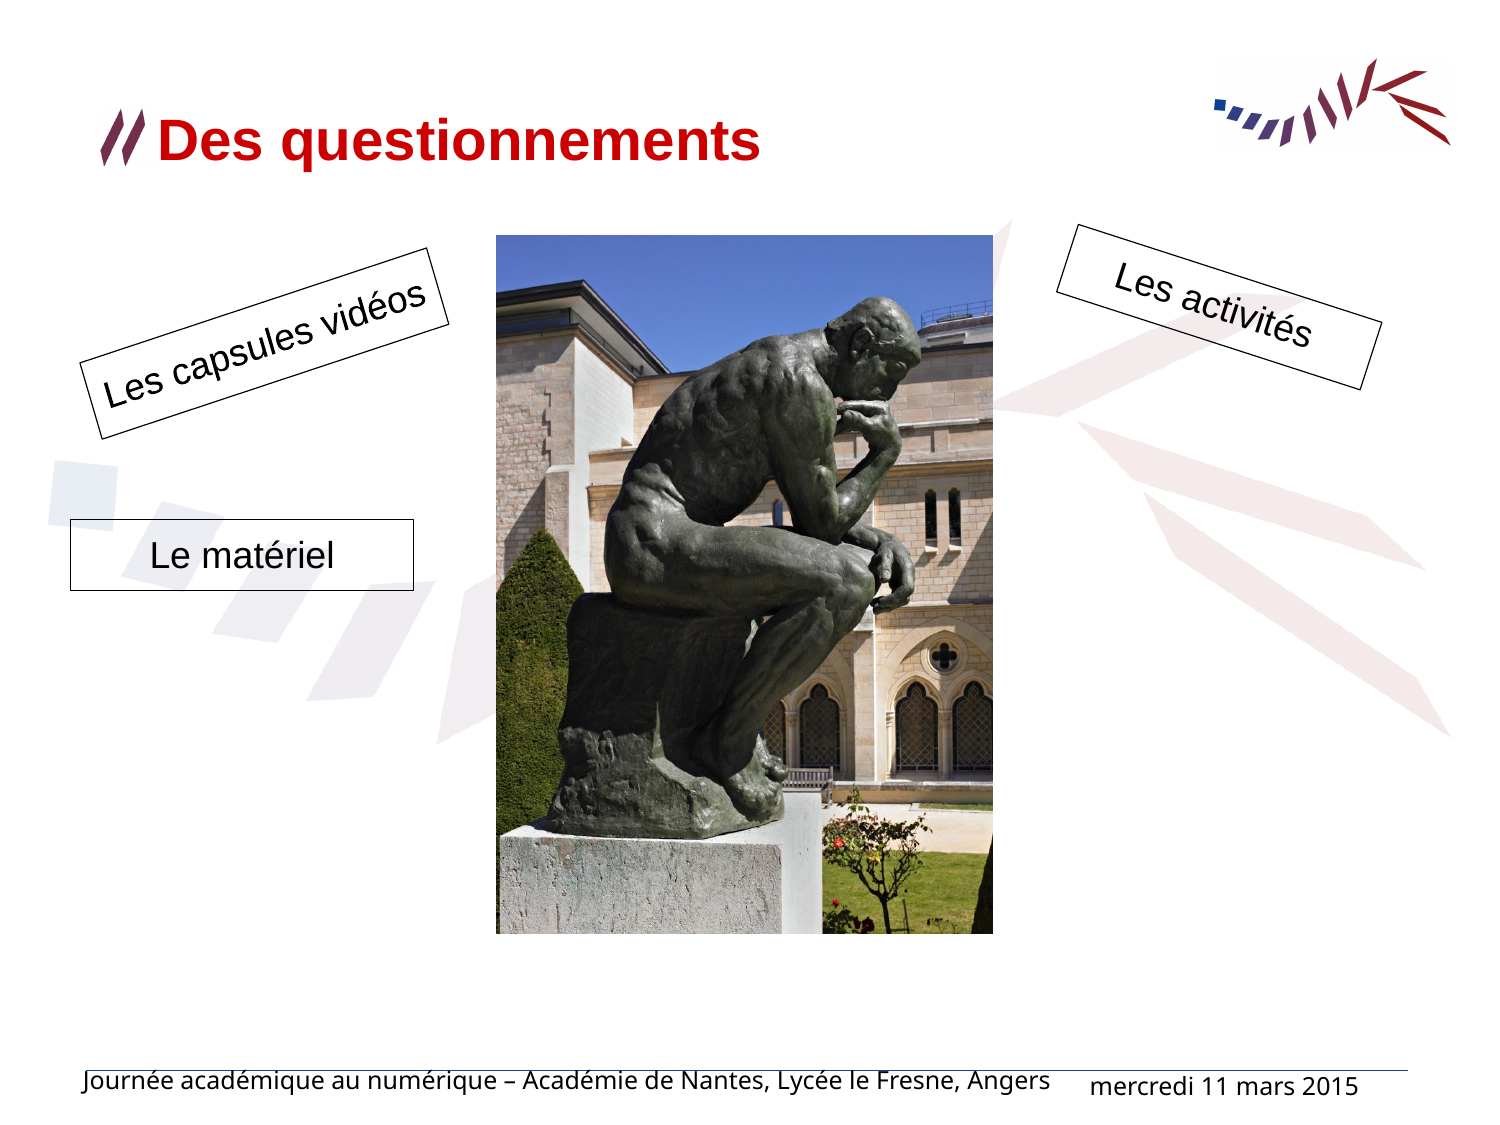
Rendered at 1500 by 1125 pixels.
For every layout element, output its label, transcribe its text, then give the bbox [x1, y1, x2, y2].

slide_number [82, 301, 263, 361]
slide_number [82, 301, 1458, 1016]
text_box Journée académique au numérique – Académie de Nantes, Lycée le Fresne, Angers [0, 1057, 1127, 1125]
title Des questionnements [85, 94, 1458, 201]
text_box Le matériel [70, 519, 414, 591]
text_box Les capsules vidéos [79, 247, 449, 440]
picture [48, 218, 1451, 934]
picture [1214, 58, 1451, 94]
text_box Les activités [1056, 224, 1382, 390]
text_box mercredi 11 mars 2015 [1074, 1063, 1500, 1125]
